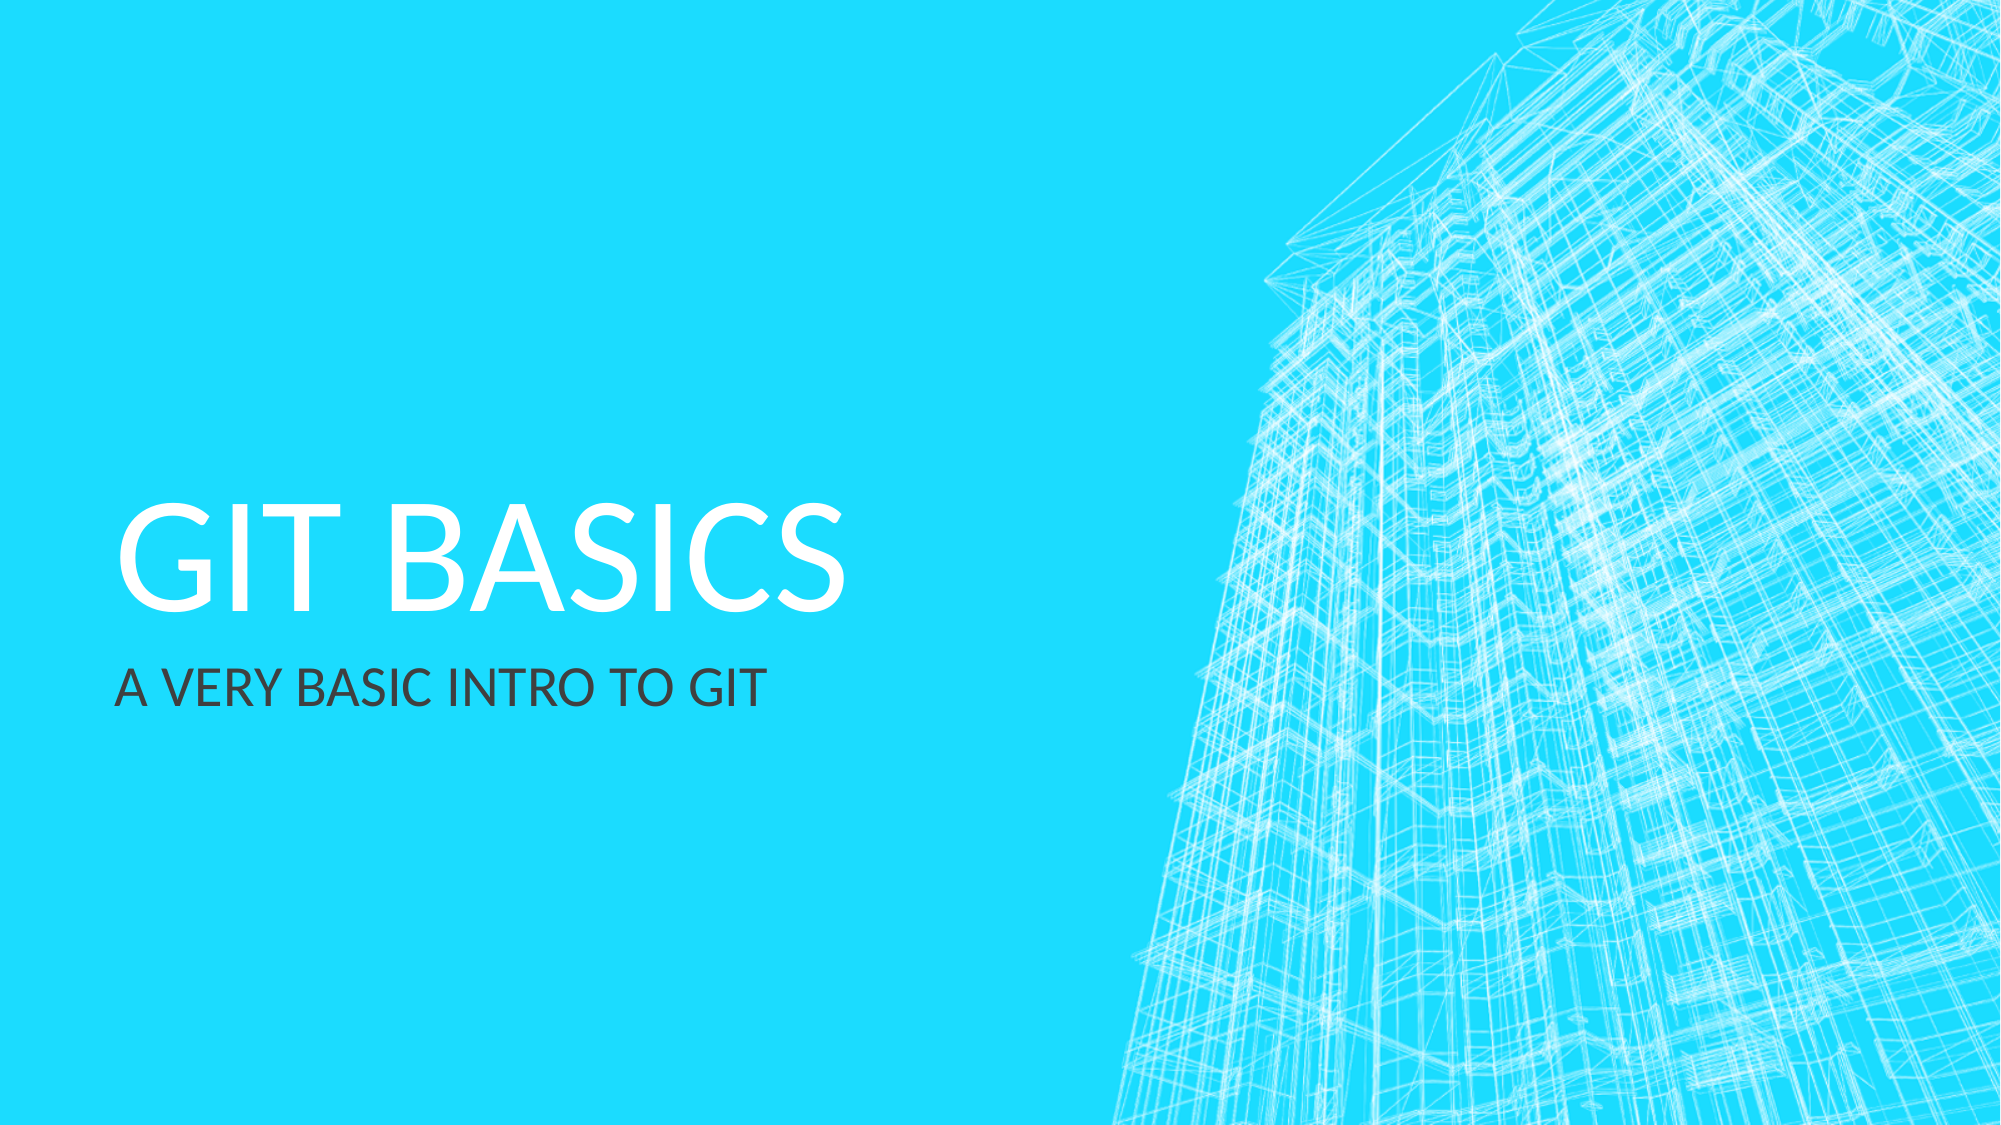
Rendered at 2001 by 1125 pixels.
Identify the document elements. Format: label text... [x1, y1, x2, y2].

title GIT BAsics [99, 123, 1225, 648]
subtitle A VERY BASIC INTRO TO GIT [99, 648, 1225, 829]
